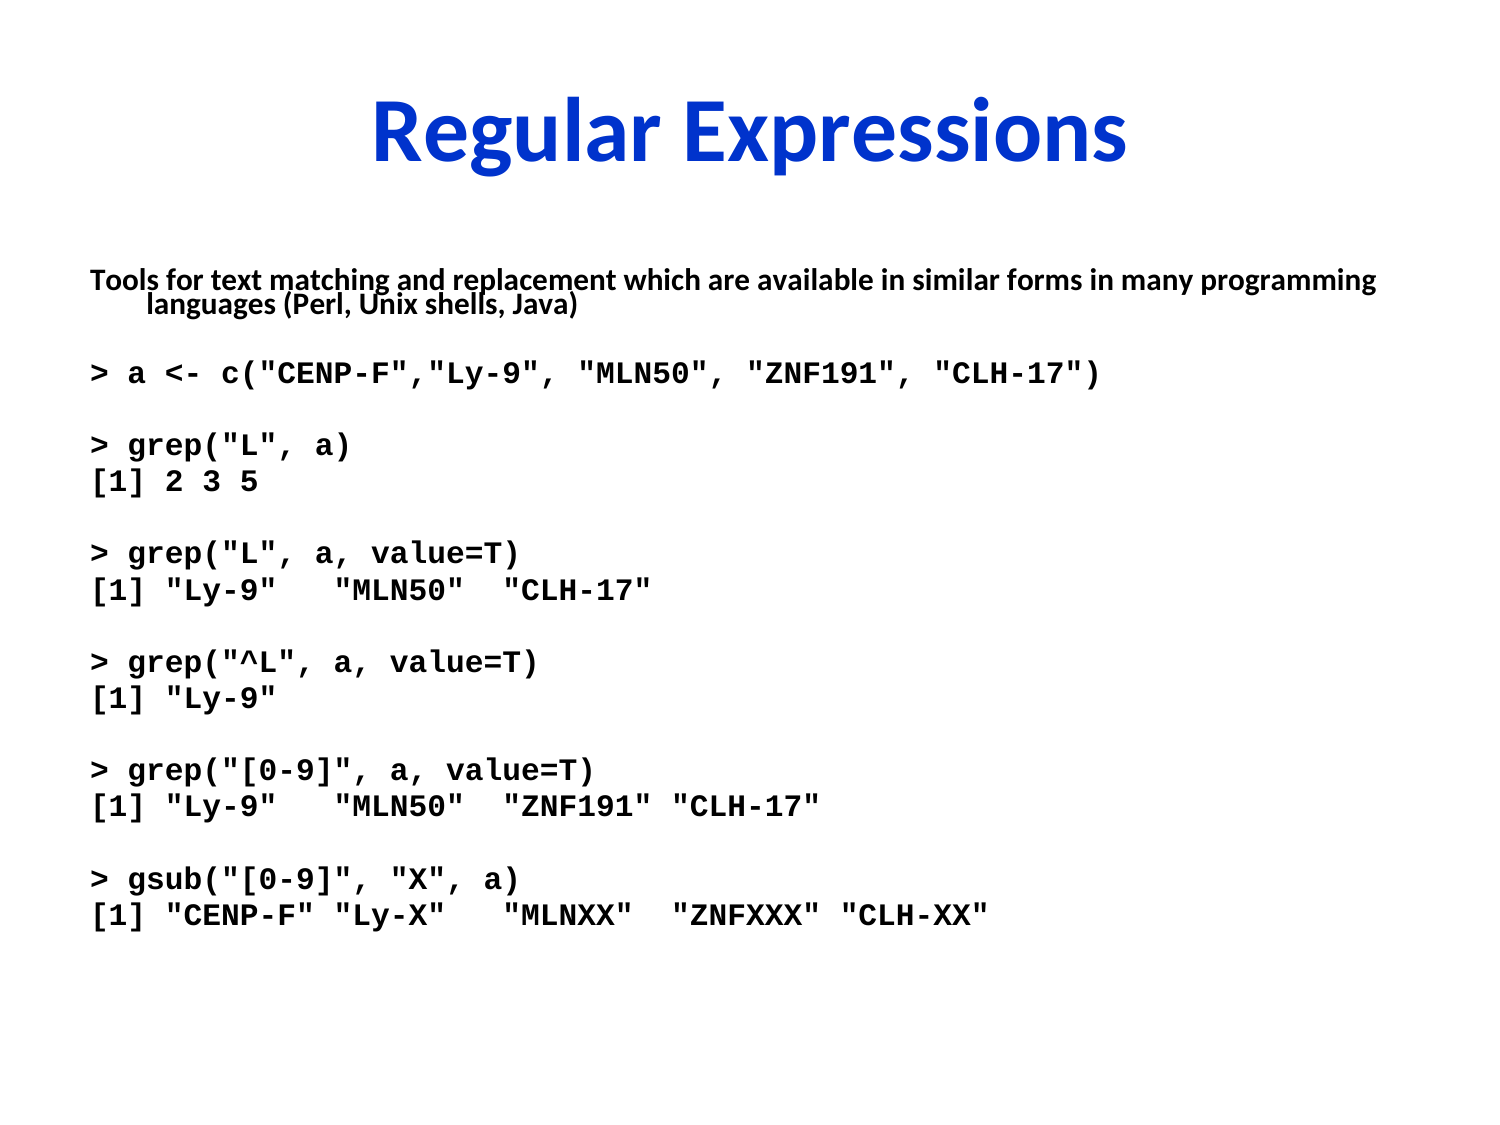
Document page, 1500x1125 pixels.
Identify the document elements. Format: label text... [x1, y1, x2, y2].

title Regular Expressions [75, 45, 1426, 233]
list Tools for text matching and replacement which are available in similar forms in many programming languages (Perl, Unix shells, Java) > a <- c("CENP-F","Ly-9", "MLN50", "ZNF191", "CLH-17") > grep("L", a) [1] 2 3 5 > grep("L", a, value=T) [1] "Ly-9" "MLN50" "CLH-17" > grep("^L", a, value=T) [1] "Ly-9" > grep("[0-9]", a, value=T) [1] "Ly-9" "MLN50" "ZNF191" "CLH-17" > gsub("[0-9]", "X", a) [1] "CENP-F" "Ly-X" "MLNXX" "ZNFXXX" "CLH-XX" [75, 262, 1426, 1017]
